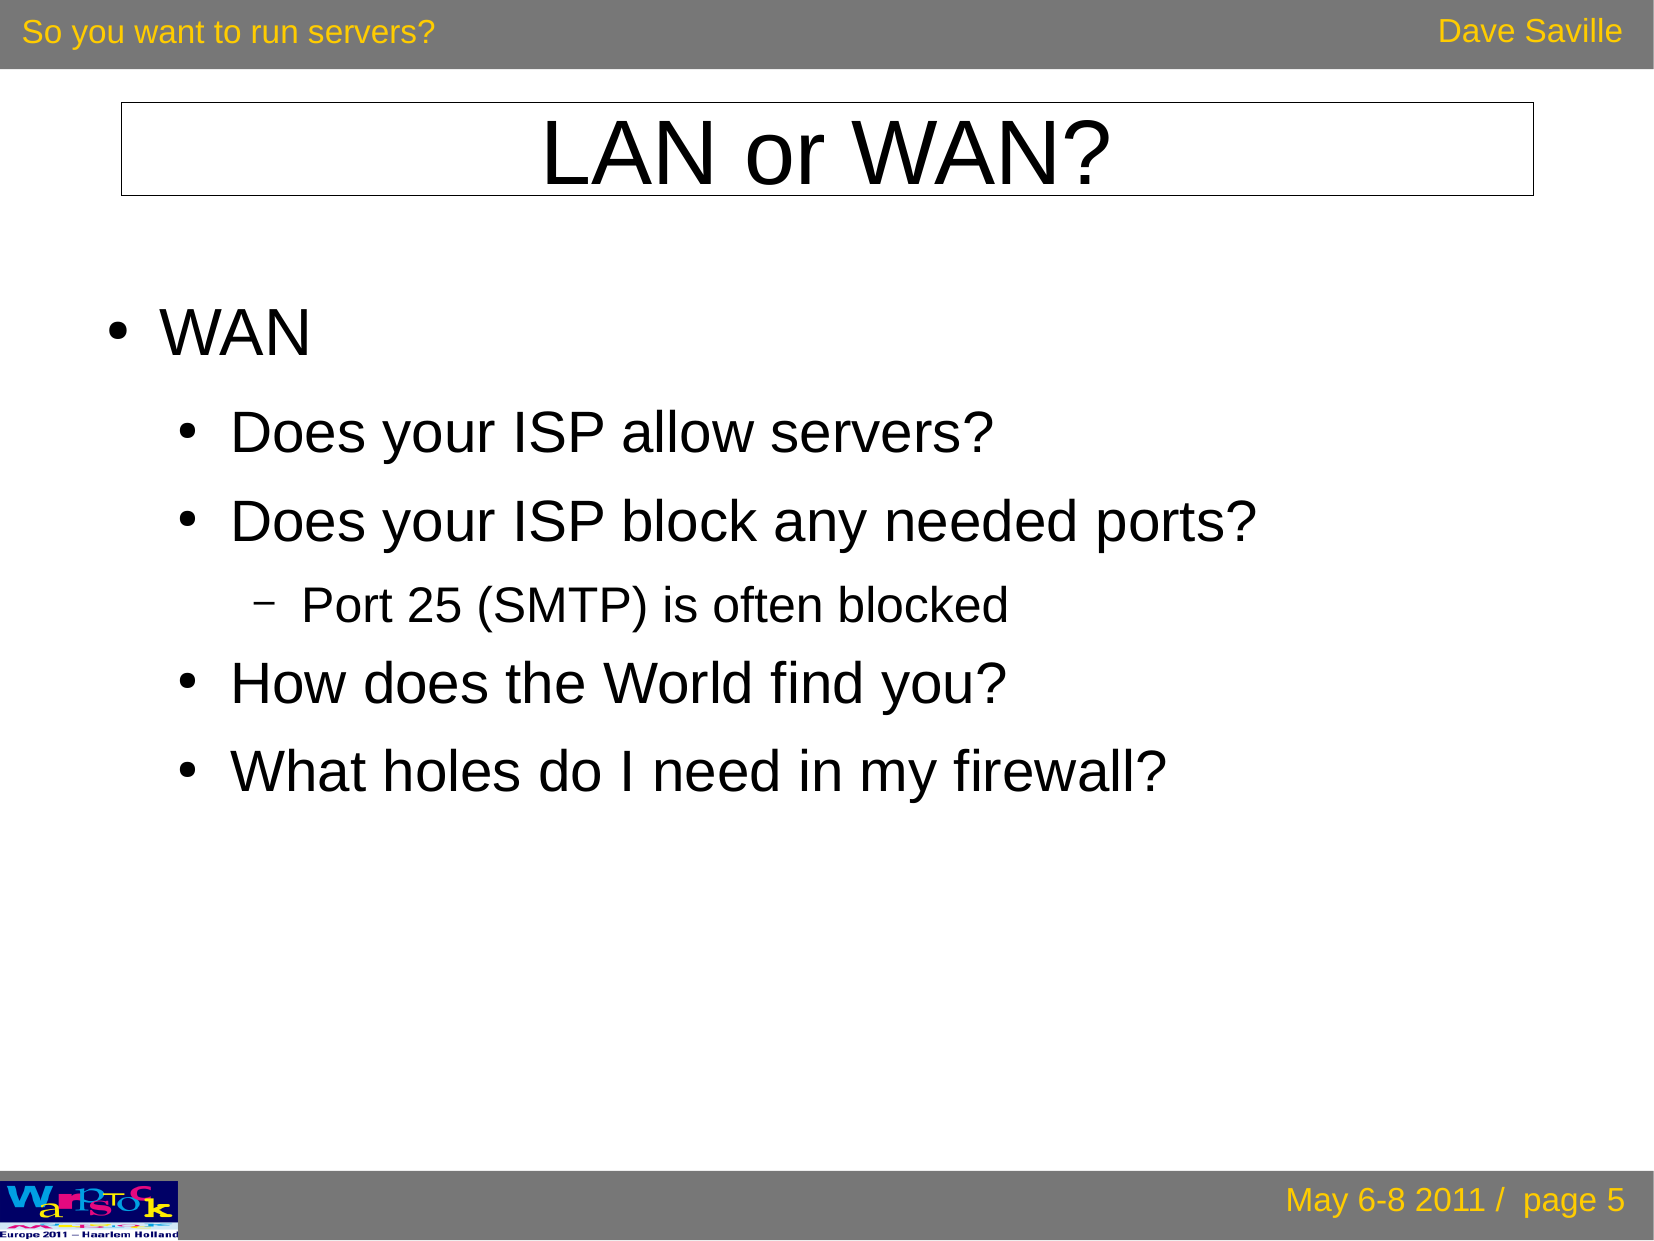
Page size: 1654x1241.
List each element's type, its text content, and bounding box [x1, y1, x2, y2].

list WAN Does your ISP allow servers? Does your ISP block any needed ports? Port 25 (SMTP) is often blocked How does the World find you? What holes do I need in my firewall? [88, 295, 1577, 1114]
title LAN or WAN? [82, 49, 1571, 257]
picture [0, 1181, 178, 1241]
